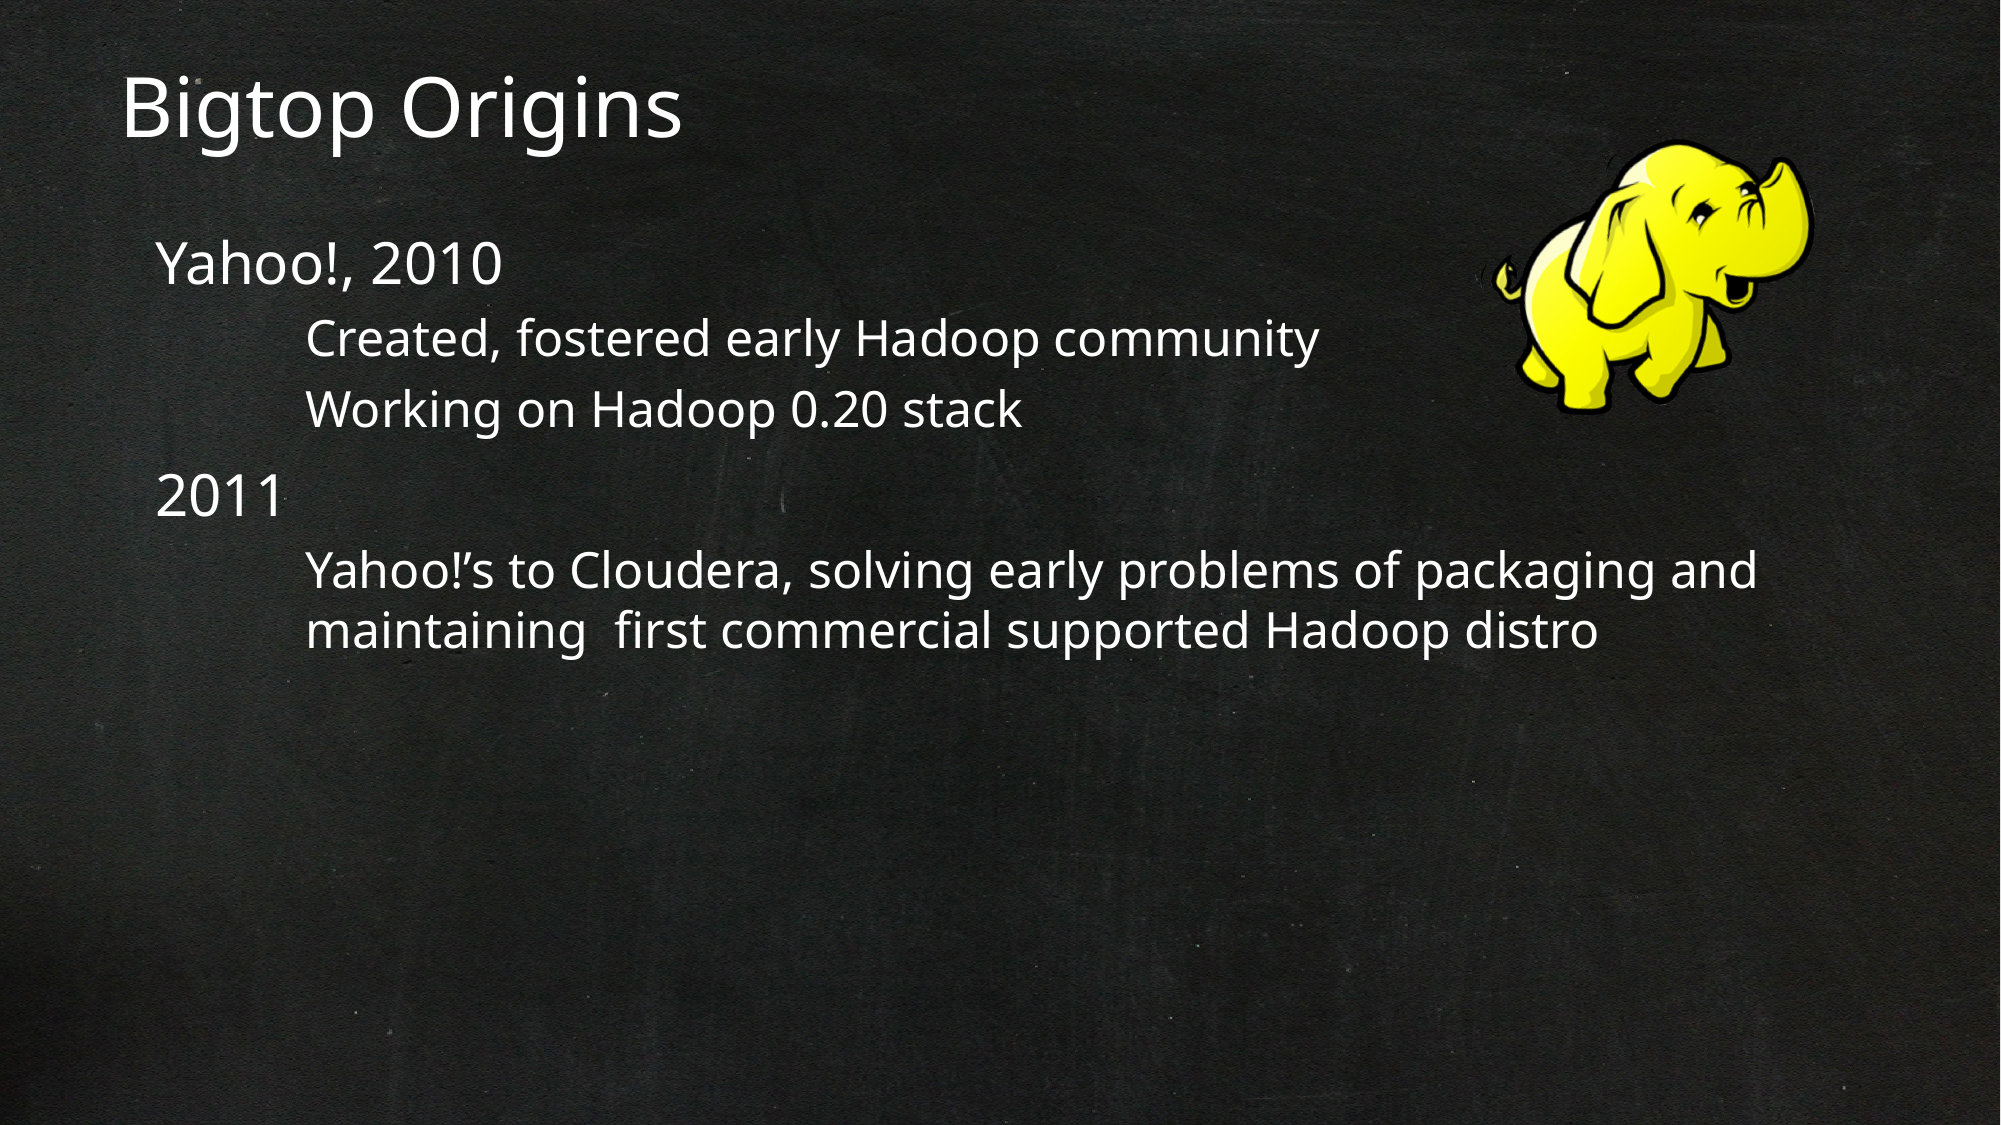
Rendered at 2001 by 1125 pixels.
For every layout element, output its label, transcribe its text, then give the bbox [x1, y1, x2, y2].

list Yahoo!, 2010 Created, fostered early Hadoop community Working on Hadoop 0.20 stack 2011 Yahoo!’s to Cloudera, solving early problems of packaging and maintaining first commercial supported Hadoop distro [140, 218, 1866, 1044]
picture [1455, 110, 1848, 439]
title Bigtop Origins [104, 2, 1830, 220]
